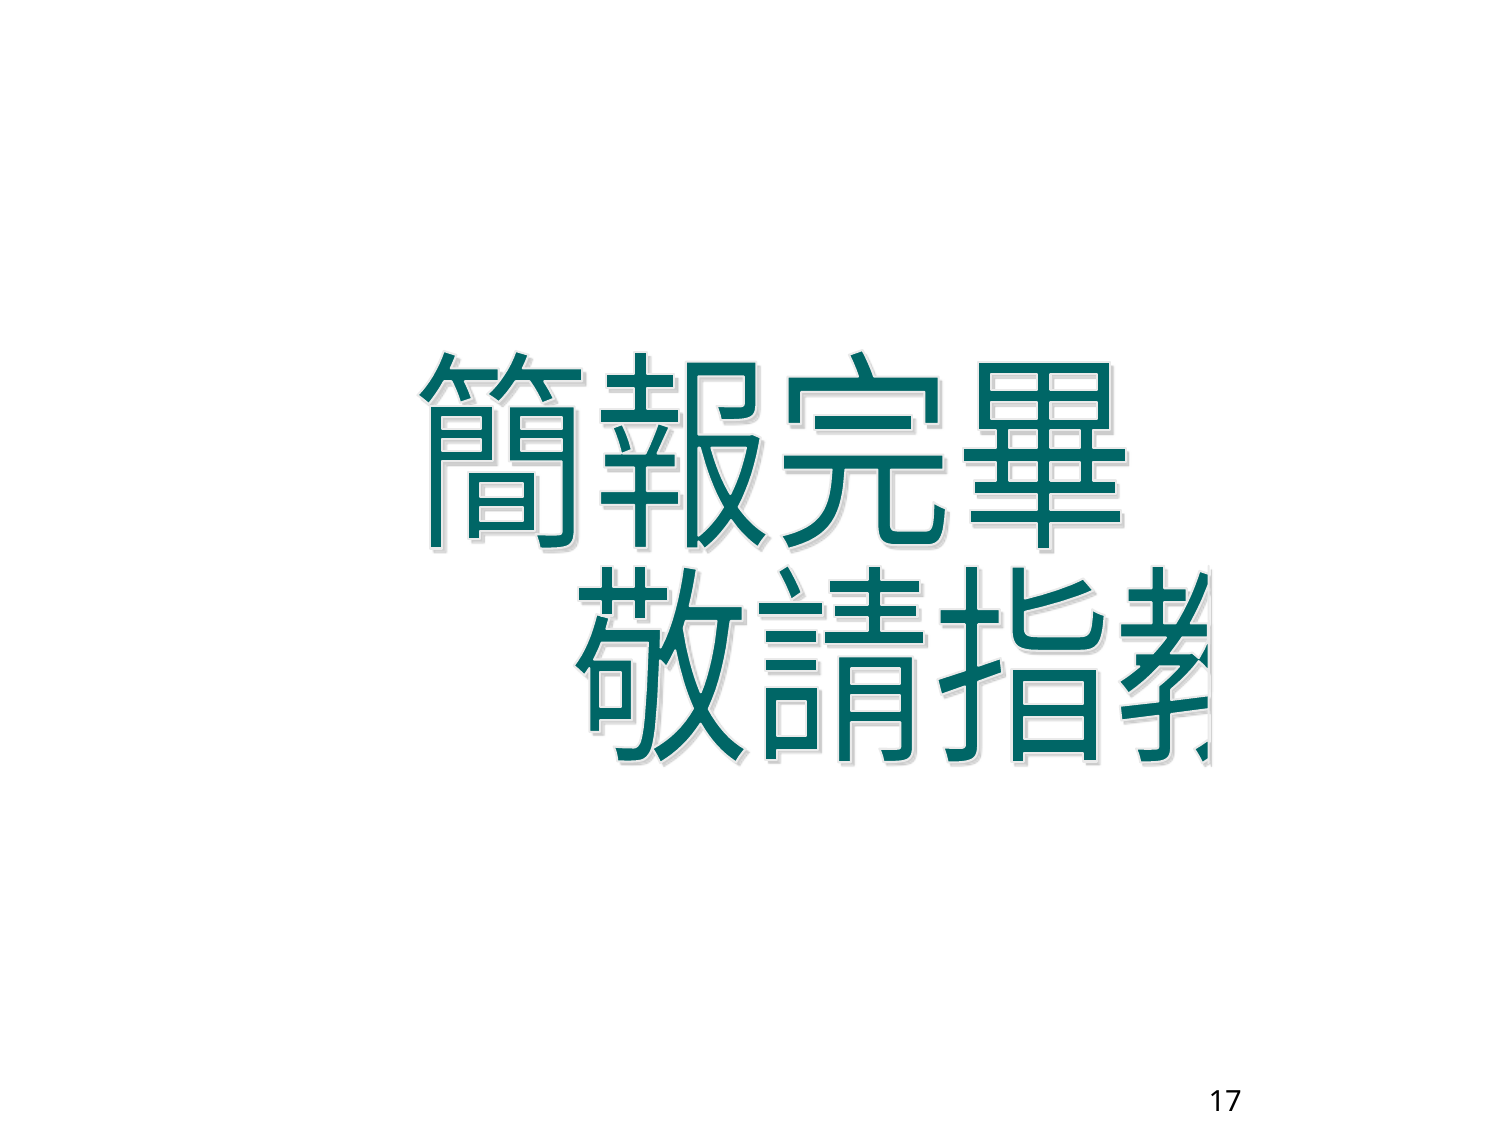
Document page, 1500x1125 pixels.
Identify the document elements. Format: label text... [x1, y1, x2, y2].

text_box 簡報完畢 敬請指教 [963, 361, 1126, 550]
text_box 簡報完畢 敬請指教 [467, 472, 535, 539]
text_box 簡報完畢 敬請指教 [937, 565, 1003, 763]
text_box 簡報完畢 敬請指教 [813, 414, 913, 430]
text_box 簡報完畢 敬請指教 [685, 361, 768, 550]
text_box 簡報完畢 敬請指教 [1011, 566, 1105, 651]
text_box 簡報完畢 敬請指教 [429, 406, 494, 549]
text_box 簡報完畢 敬請指教 [824, 565, 925, 644]
text_box 簡報完畢 敬請指教 [573, 565, 746, 763]
text_box 簡報完畢 敬請指教 [780, 454, 947, 549]
text_box 簡報完畢 敬請指教 [765, 687, 818, 760]
text_box 簡報完畢 敬請指教 [765, 658, 817, 672]
text_box 簡報完畢 敬請指教 [777, 564, 802, 601]
text_box 簡報完畢 敬請指教 [600, 352, 680, 548]
text_box 簡報完畢 敬請指教 [508, 406, 575, 549]
text_box 簡報完畢 敬請指教 [1011, 668, 1097, 763]
text_box 簡報完畢 敬請指教 [787, 350, 939, 425]
text_box 簡報完畢 敬請指教 [417, 350, 583, 405]
text_box 簡報完畢 敬請指教 [838, 656, 913, 763]
text_box 簡報完畢 敬請指教 [1118, 565, 1209, 764]
text_box [1193, 1054, 1500, 1125]
text_box 簡報完畢 敬請指教 [757, 602, 823, 616]
text_box 簡報完畢 敬請指教 [765, 630, 817, 644]
